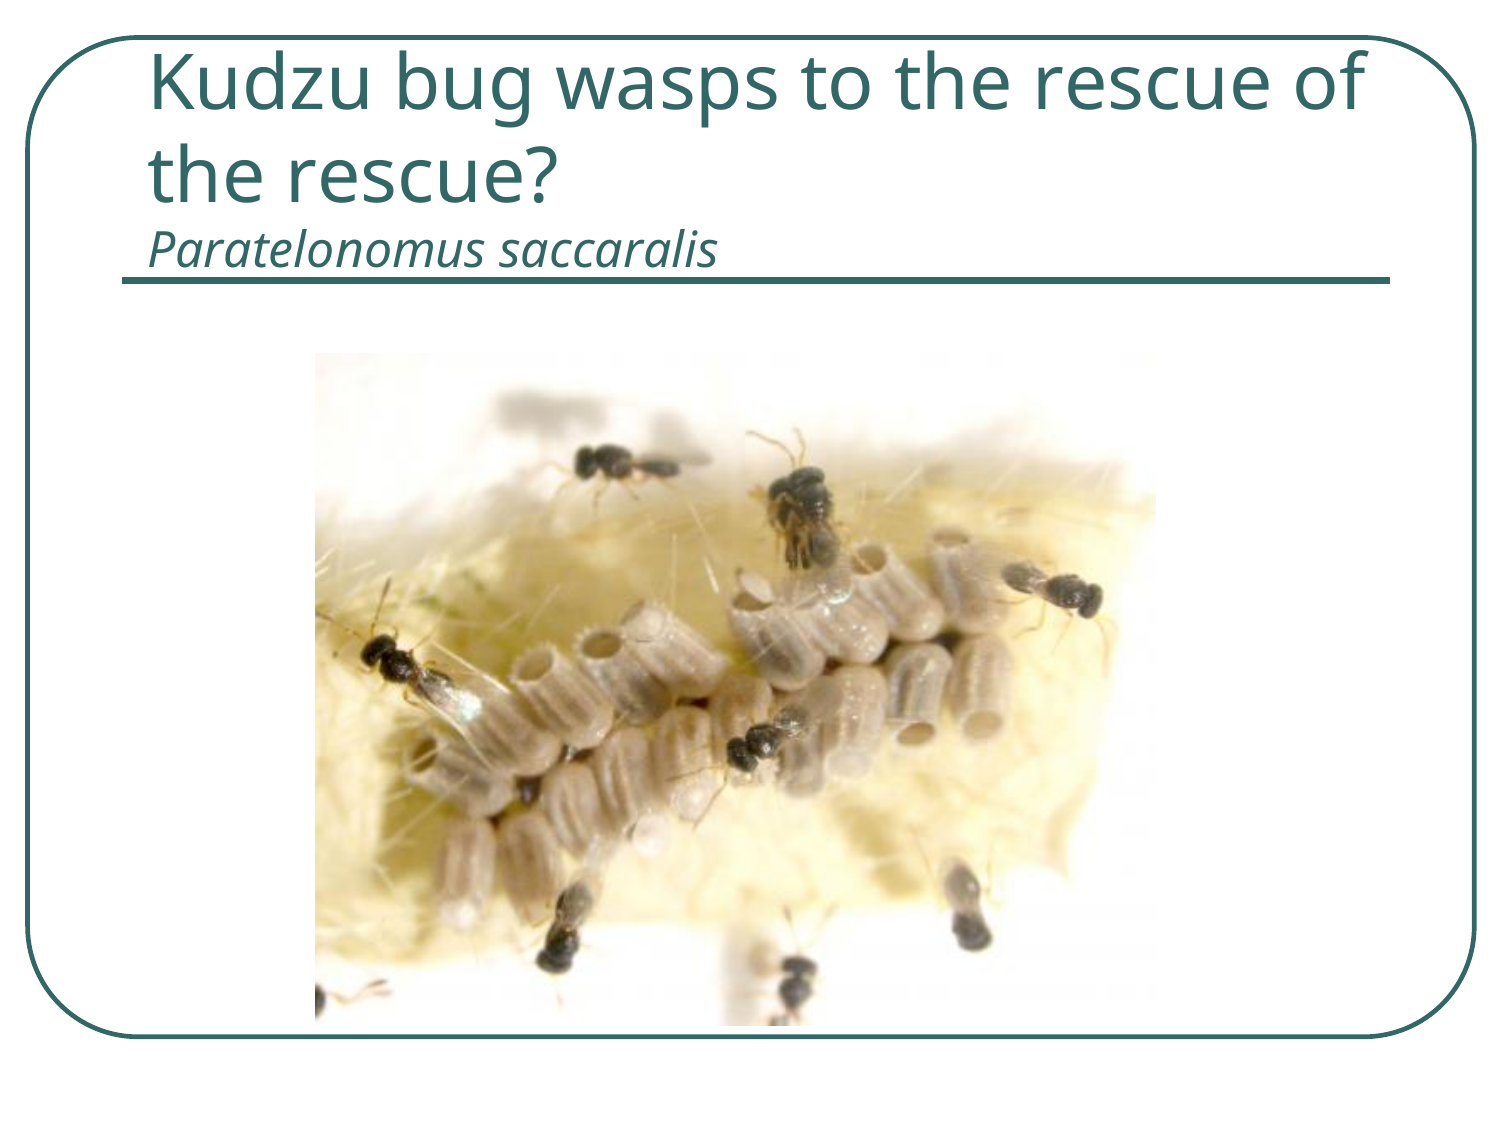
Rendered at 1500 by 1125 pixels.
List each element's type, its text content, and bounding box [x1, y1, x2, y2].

title Kudzu bug wasps to the rescue of the rescue? Paratelonomus saccaralis [132, 24, 1396, 286]
picture [315, 353, 1156, 1026]
